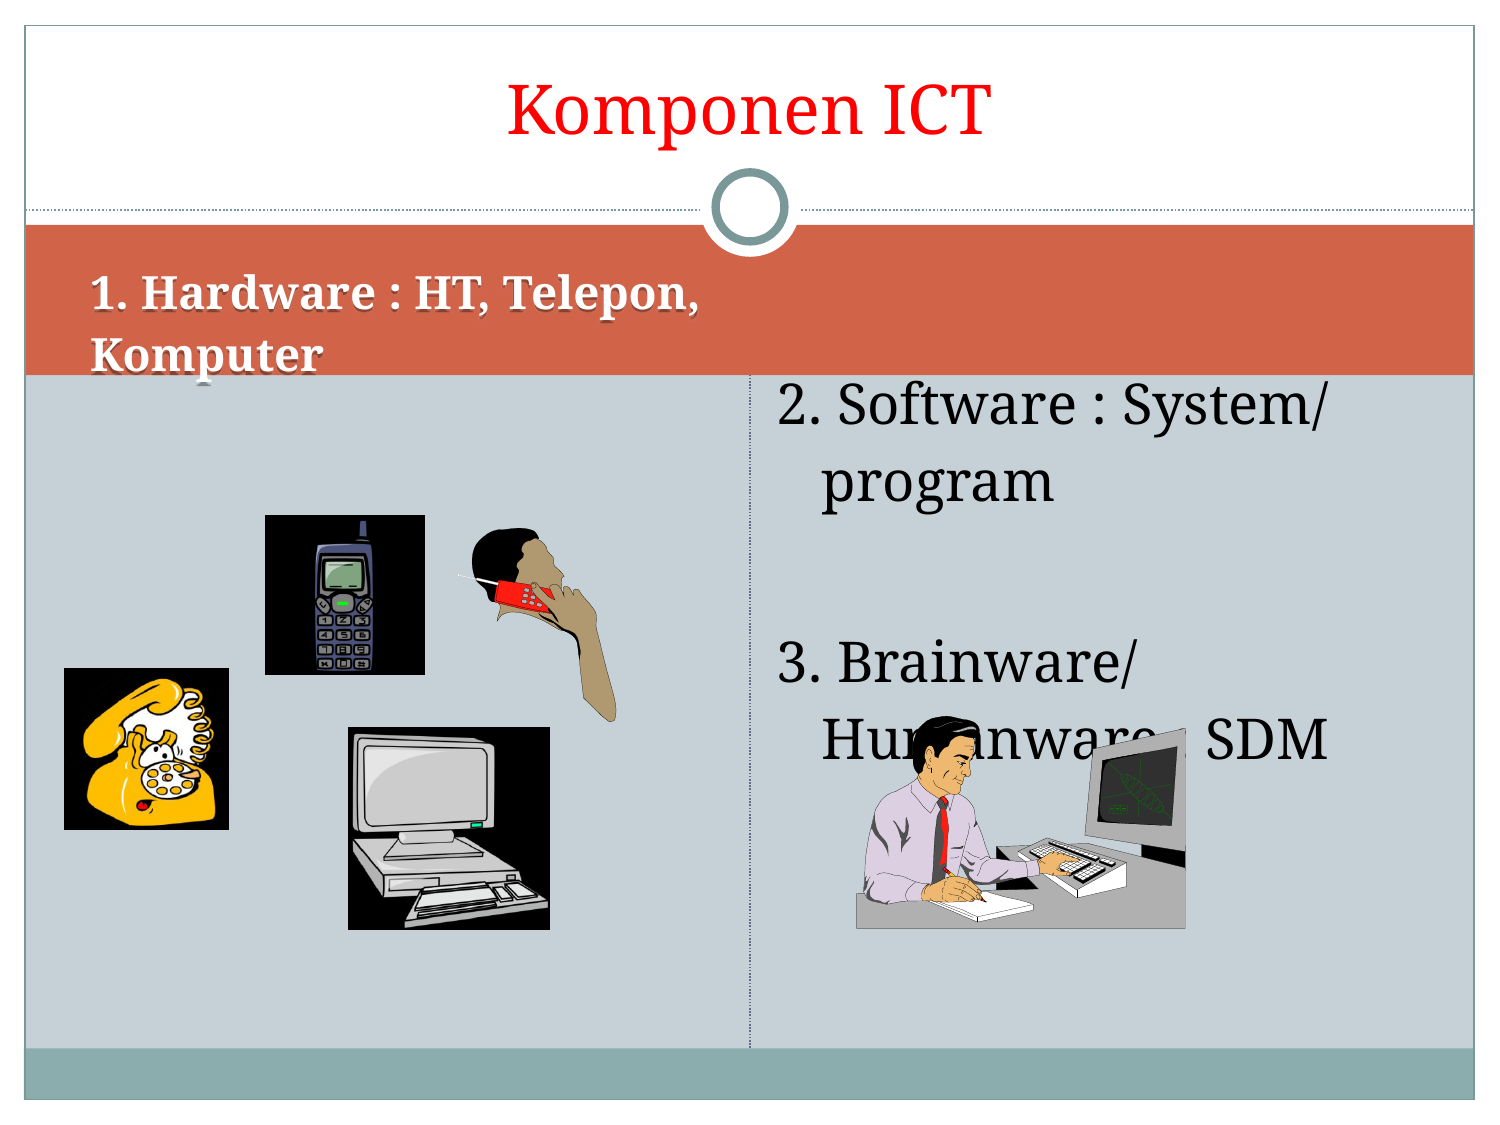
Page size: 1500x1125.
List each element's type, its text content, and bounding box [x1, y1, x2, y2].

title Komponen ICT [49, 37, 1450, 162]
list 1. Hardware : HT, Telepon, Komputer [74, 251, 738, 469]
picture [348, 727, 550, 930]
picture [64, 668, 229, 830]
list 2. Software : System/ program 3. Brainware/ Humanware : SDM [761, 356, 1425, 1083]
picture [454, 527, 619, 723]
text_box [265, 515, 425, 675]
picture [856, 716, 1186, 929]
